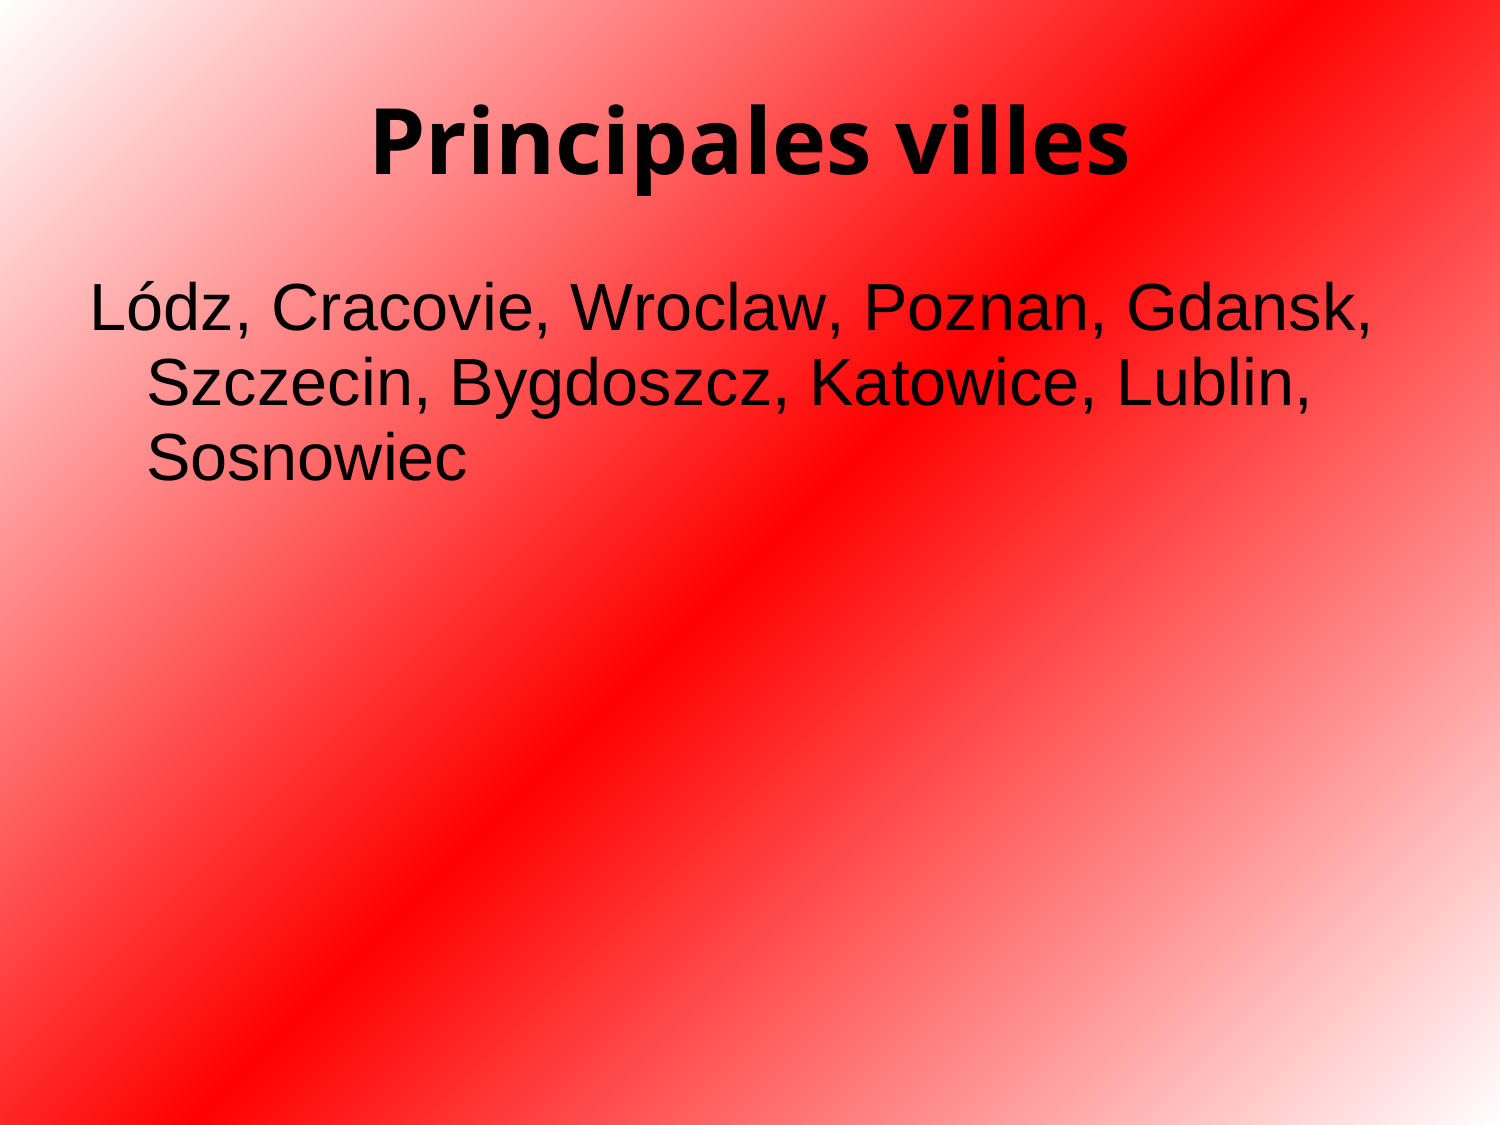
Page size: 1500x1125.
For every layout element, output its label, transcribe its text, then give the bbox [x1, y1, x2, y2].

list Lódz, Cracovie, Wroclaw, Poznan, Gdansk, Szczecin, Bygdoszcz, Katowice, Lublin, Sosnowiec [75, 262, 1426, 1006]
title Principales villes [75, 45, 1426, 233]
